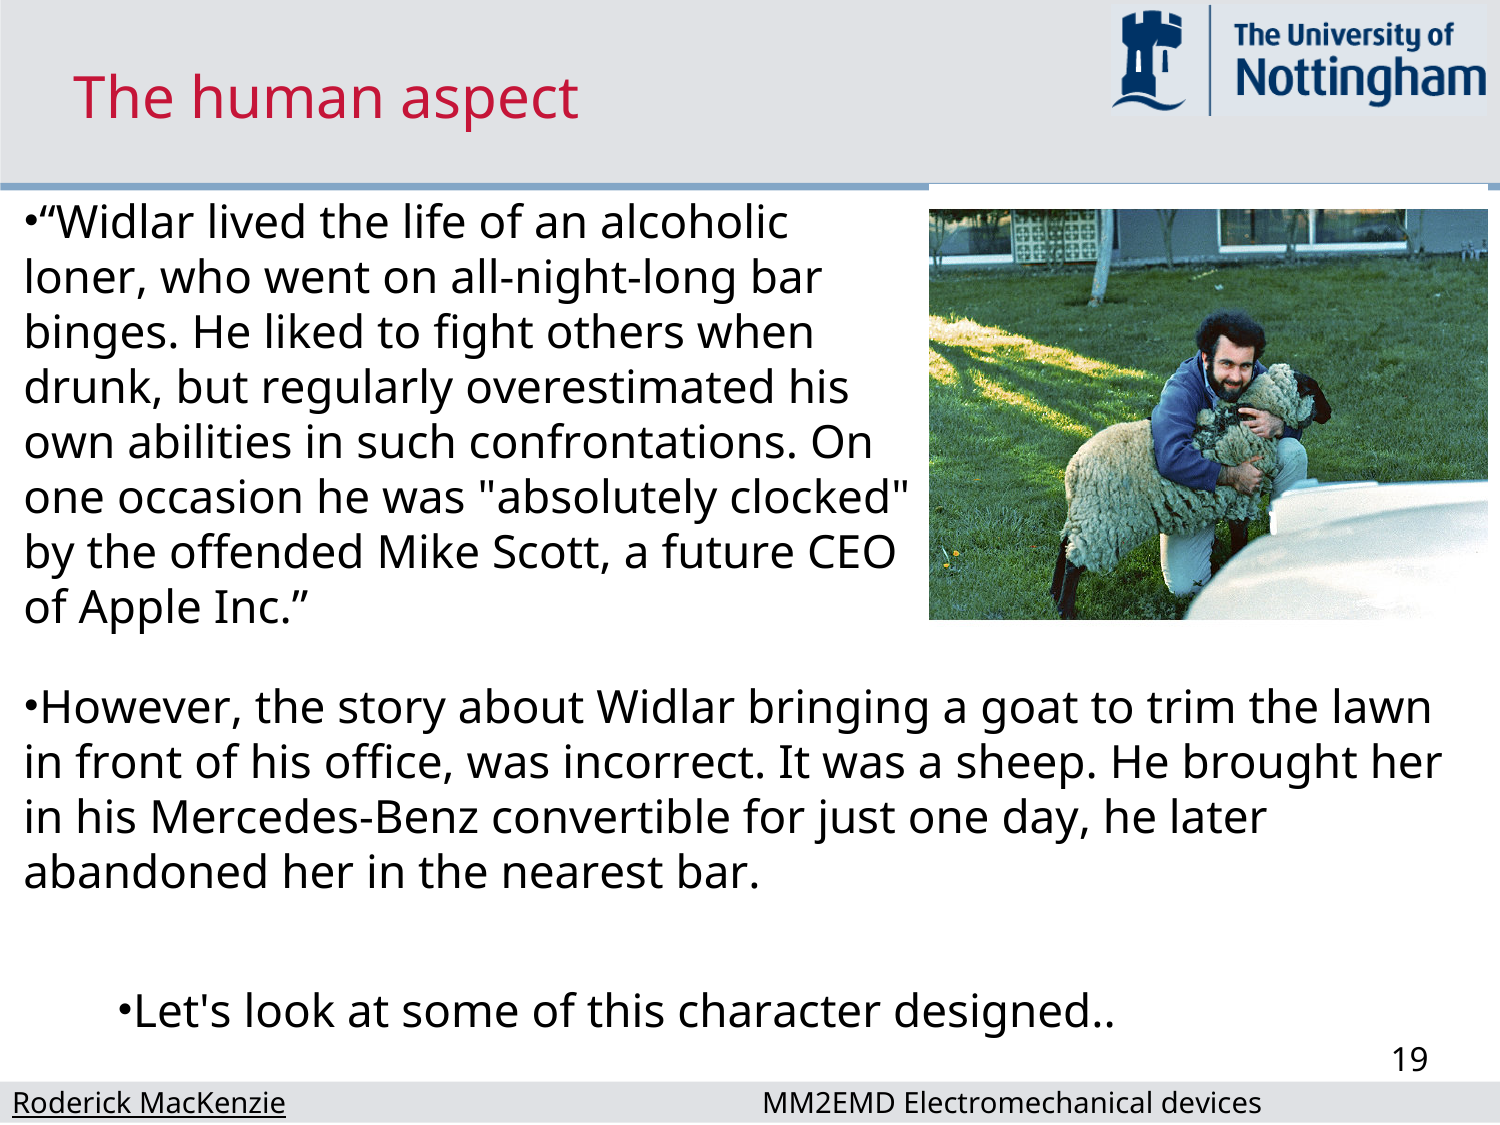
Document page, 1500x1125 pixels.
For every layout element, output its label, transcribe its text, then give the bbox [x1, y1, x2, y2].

text_box “Widlar lived the life of an alcoholic loner, who went on all-night-long bar binges. He liked to fight others when drunk, but regularly overestimated his own abilities in such confrontations. On one occasion he was "absolutely clocked" by the offended Mike Scott, a future CEO of Apple Inc.” [8, 185, 930, 670]
text_box “Widlar lived the life of an alcoholic loner, who went on all-night-long bar binges. He liked to fight others when drunk, but regularly overestimated his own abilities in such confrontations. On one occasion he was "absolutely clocked" by the offended Mike Scott, a future CEO of Apple Inc.” [8, 933, 930, 1125]
text_box However, the story about Widlar bringing a goat to trim the lawn in front of his office, was incorrect. It was a sheep. He brought her in his Mercedes-Benz convertible for just one day, he later abandoned her in the nearest bar. [8, 670, 1485, 933]
picture [1111, 4, 1487, 116]
title The human aspect [59, 43, 1297, 148]
text_box Let's look at some of this character designed.. [102, 973, 1500, 1125]
picture [929, 184, 1488, 646]
